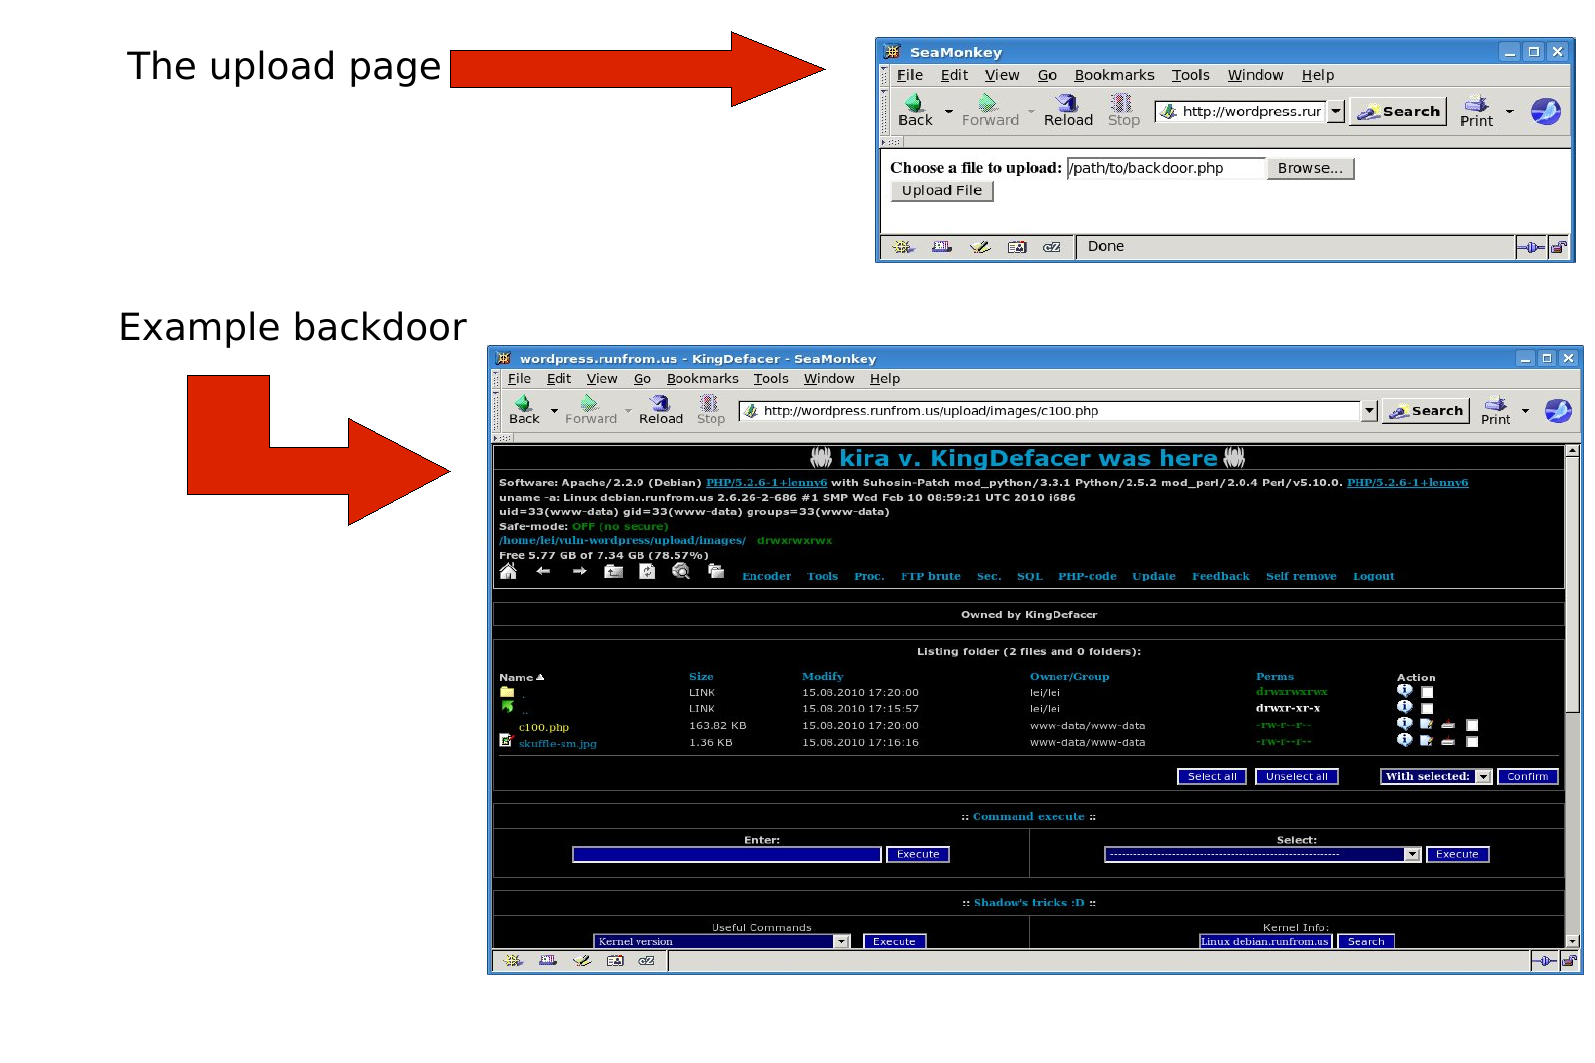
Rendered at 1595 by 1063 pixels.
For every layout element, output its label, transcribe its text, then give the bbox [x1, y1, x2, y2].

text_box Example backdoor [103, 298, 482, 357]
picture [487, 345, 1584, 976]
text_box [187, 375, 451, 526]
picture [875, 37, 1576, 263]
text_box [450, 31, 826, 107]
text_box The upload page [112, 37, 458, 96]
